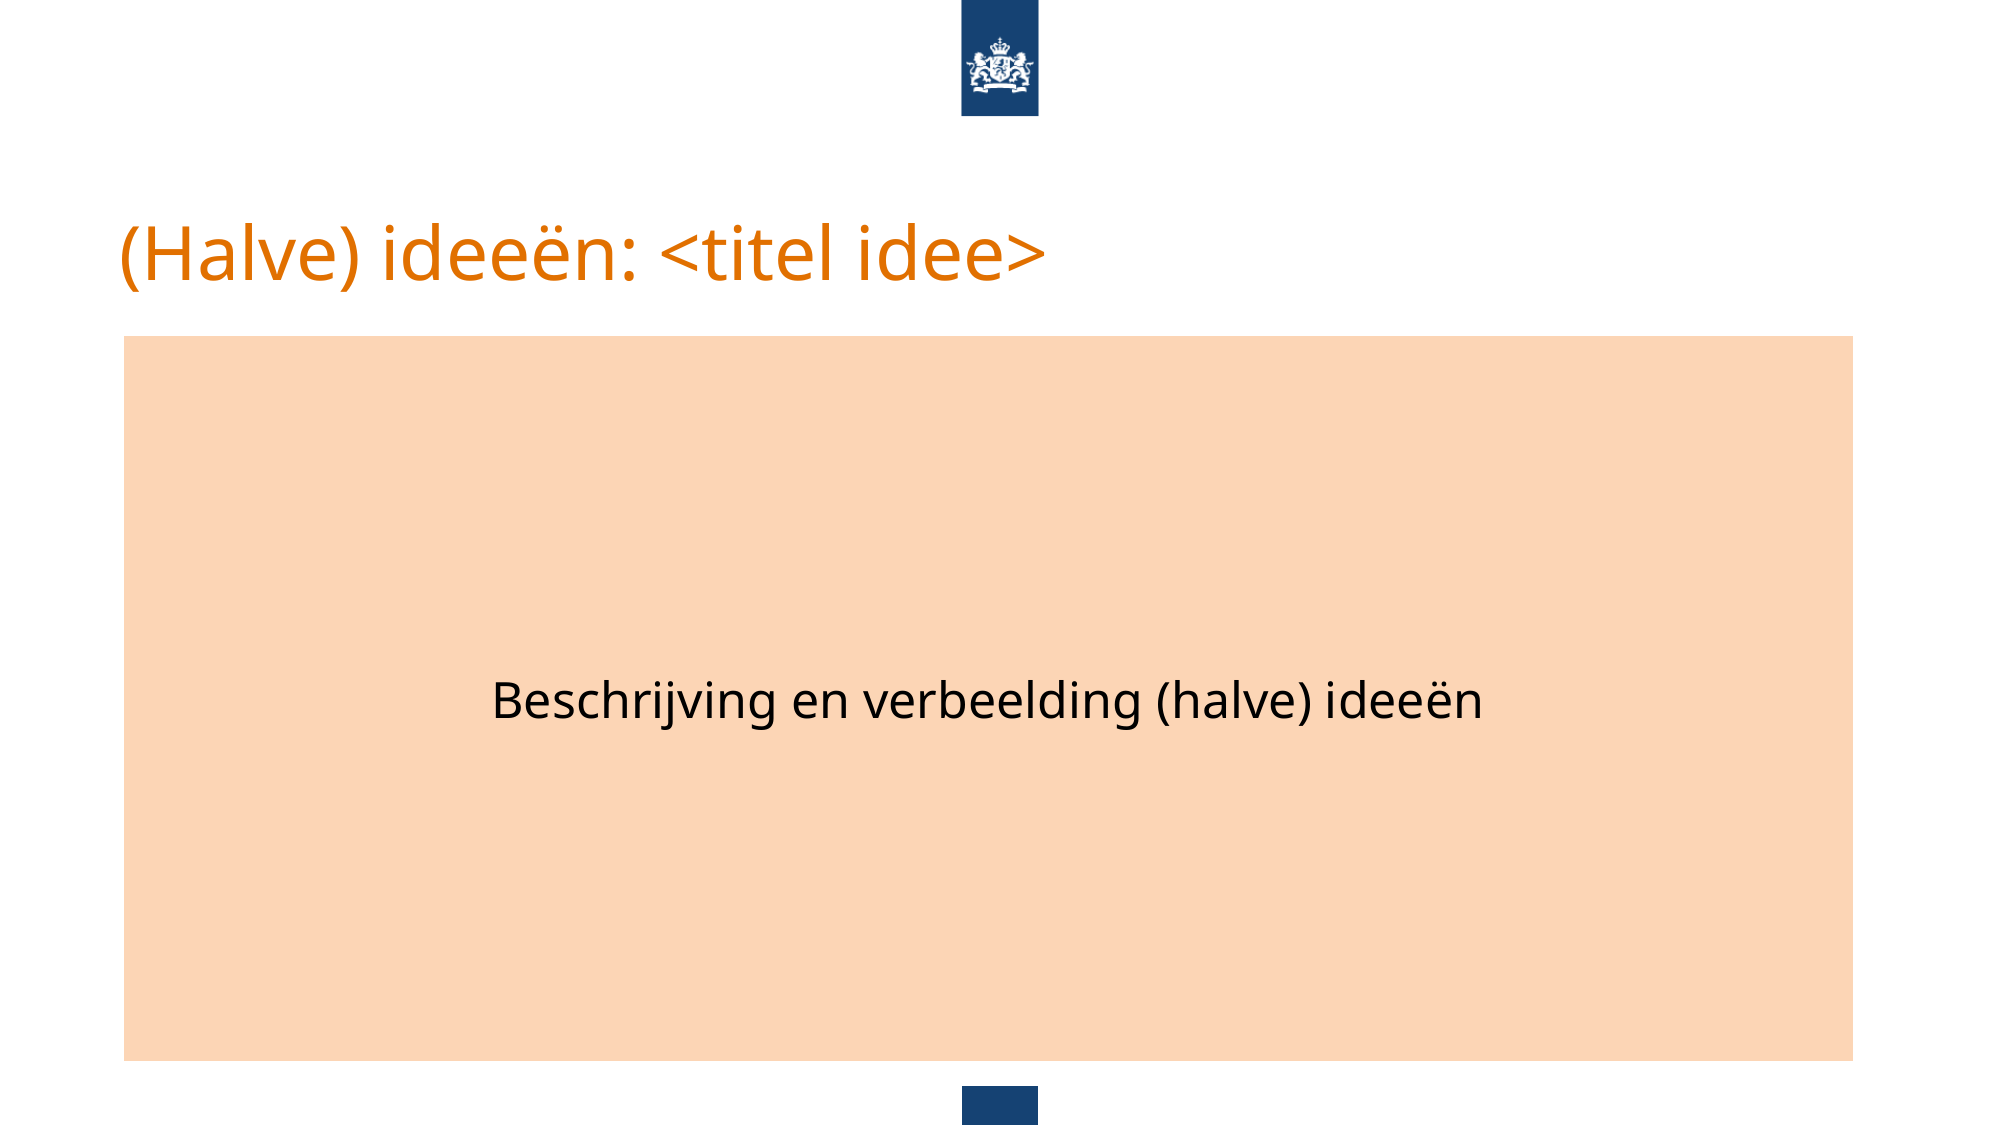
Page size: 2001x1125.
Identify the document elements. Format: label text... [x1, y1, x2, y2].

title (Halve) ideeën: <titel idee> [104, 149, 1897, 305]
text_box Beschrijving en verbeelding (halve) ideeën [126, 338, 1850, 1059]
